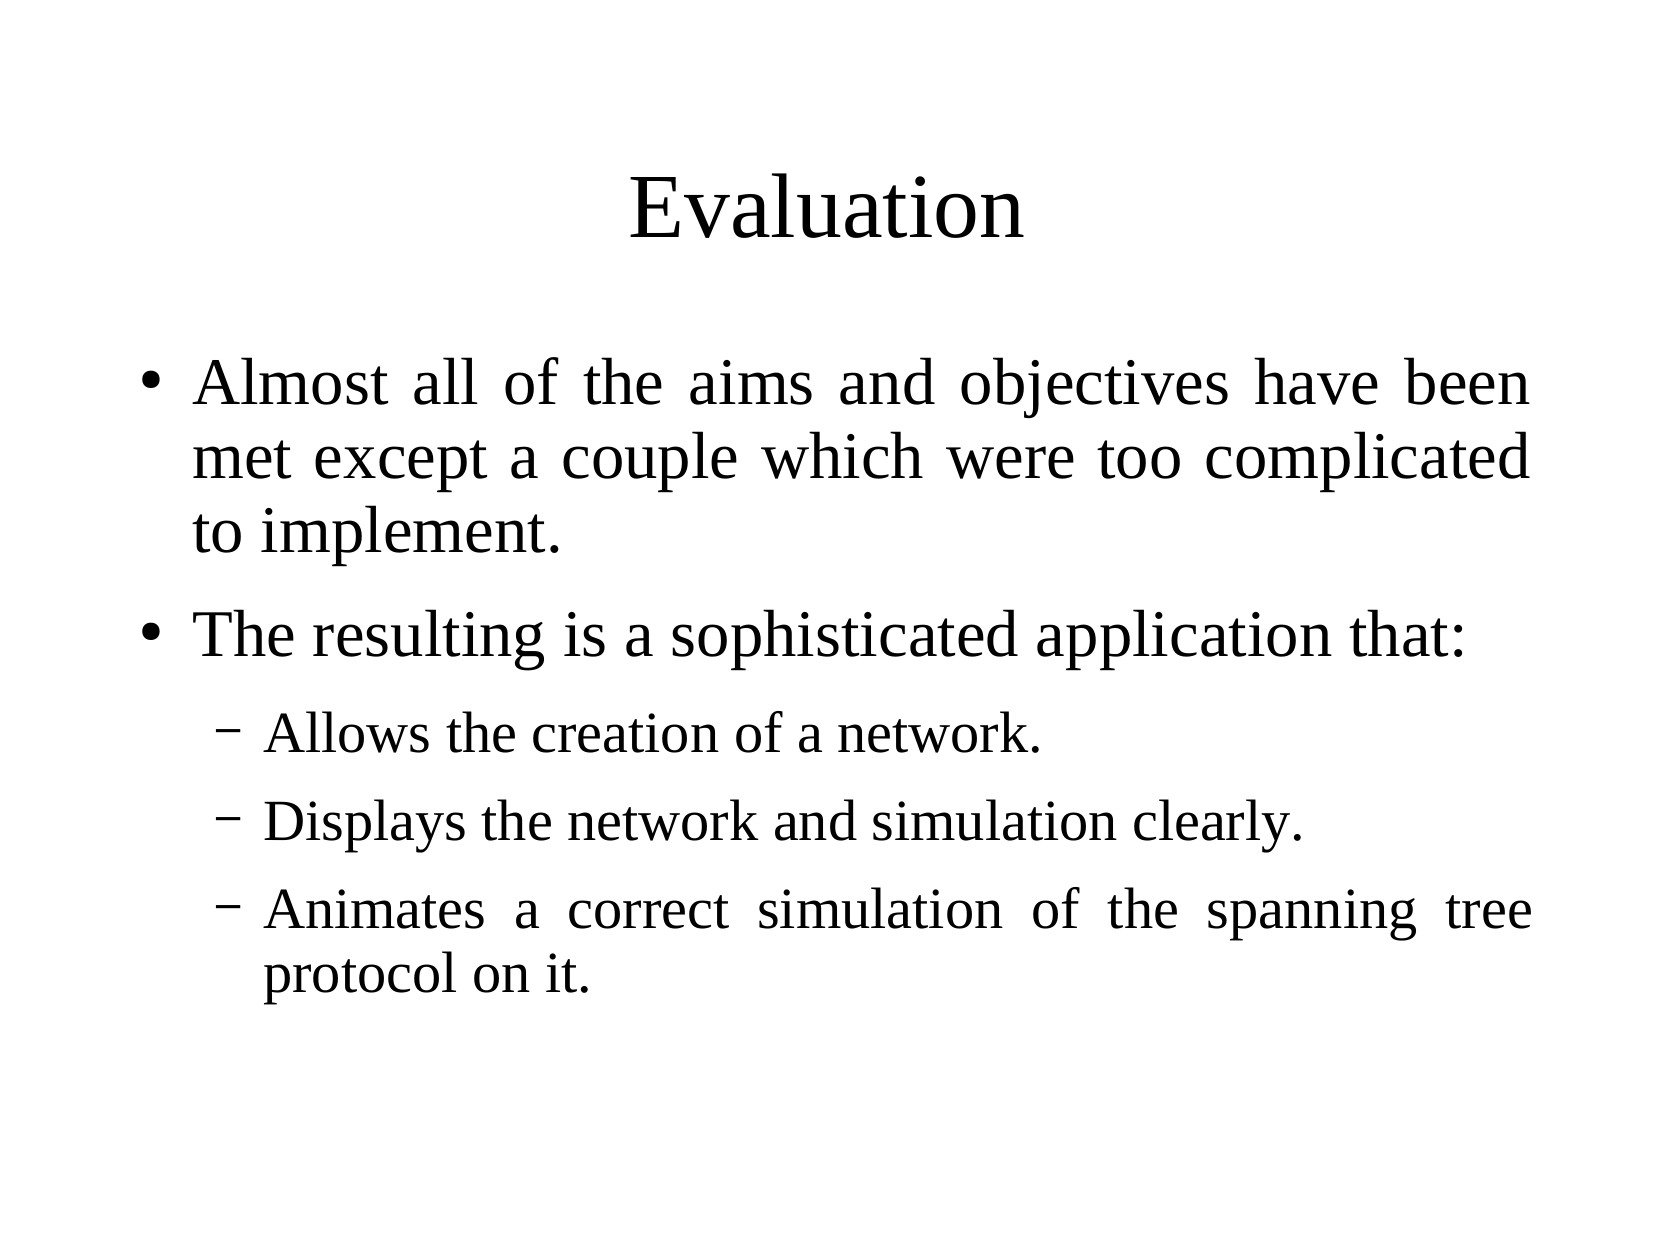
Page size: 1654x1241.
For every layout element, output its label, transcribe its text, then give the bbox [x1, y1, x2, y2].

title Evaluation [121, 102, 1534, 311]
list Almost all of the aims and objectives have been met except a couple which were too complicated to implement. The resulting is a sophisticated application that: Allows the creation of a network. Displays the network and simulation clearly. Animates a correct simulation of the spanning tree protocol on it. [121, 344, 1534, 1127]
